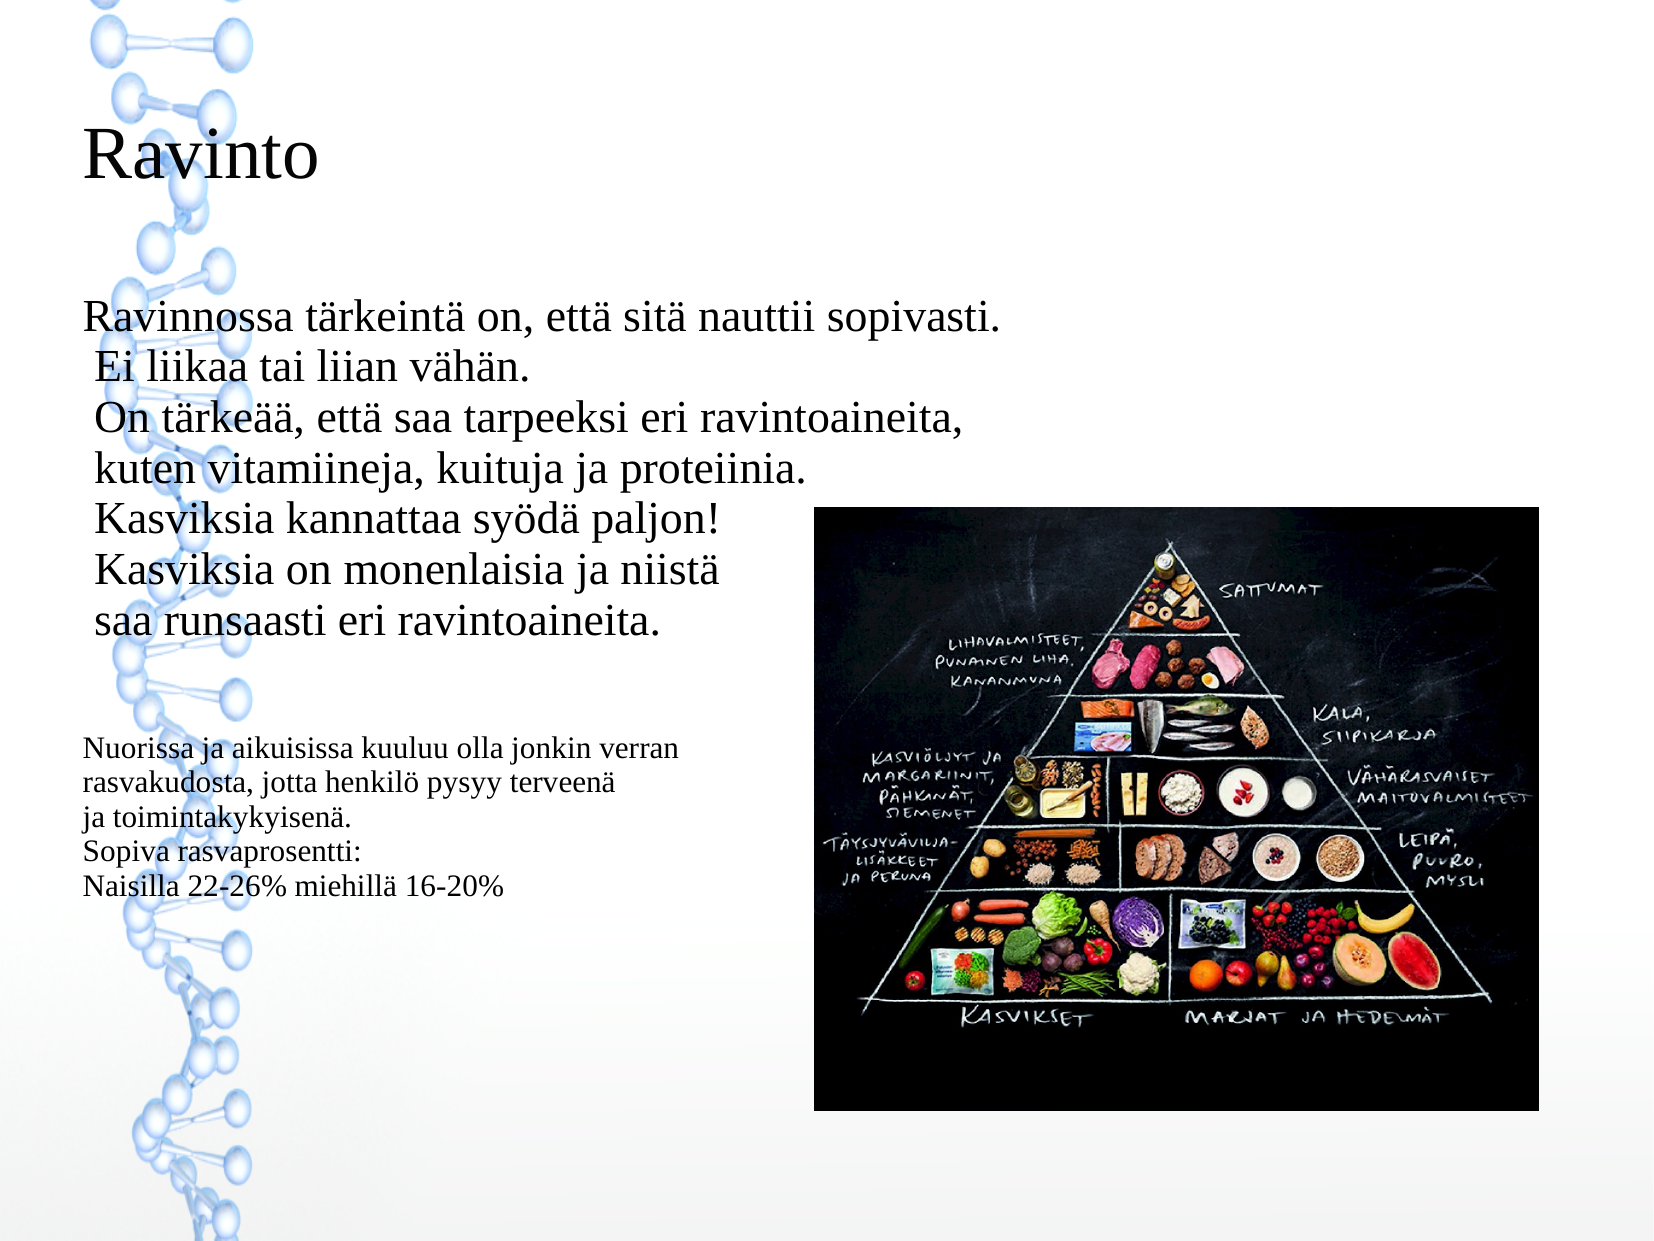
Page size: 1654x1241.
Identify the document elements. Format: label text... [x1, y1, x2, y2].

picture [0, 0, 1654, 1241]
title Ravinto [82, 49, 1571, 257]
subtitle Ravinnossa tärkeintä on, että sitä nauttii sopivasti. Ei liikaa tai liian vähän. On tärkeää, että saa tarpeeksi eri ravintoaineita, kuten vitamiineja, kuituja ja proteiinia. Kasviksia kannattaa syödä paljon! Kasviksia on monenlaisia ja niistä saa runsaasti eri ravintoaineita. Nuorissa ja aikuisissa kuuluu olla jonkin verran rasvakudosta, jotta henkilö pysyy terveenä ja toimintakykyisenä. Sopiva rasvaprosentti: Naisilla 22-26% miehillä 16-20% [82, 290, 1571, 1010]
